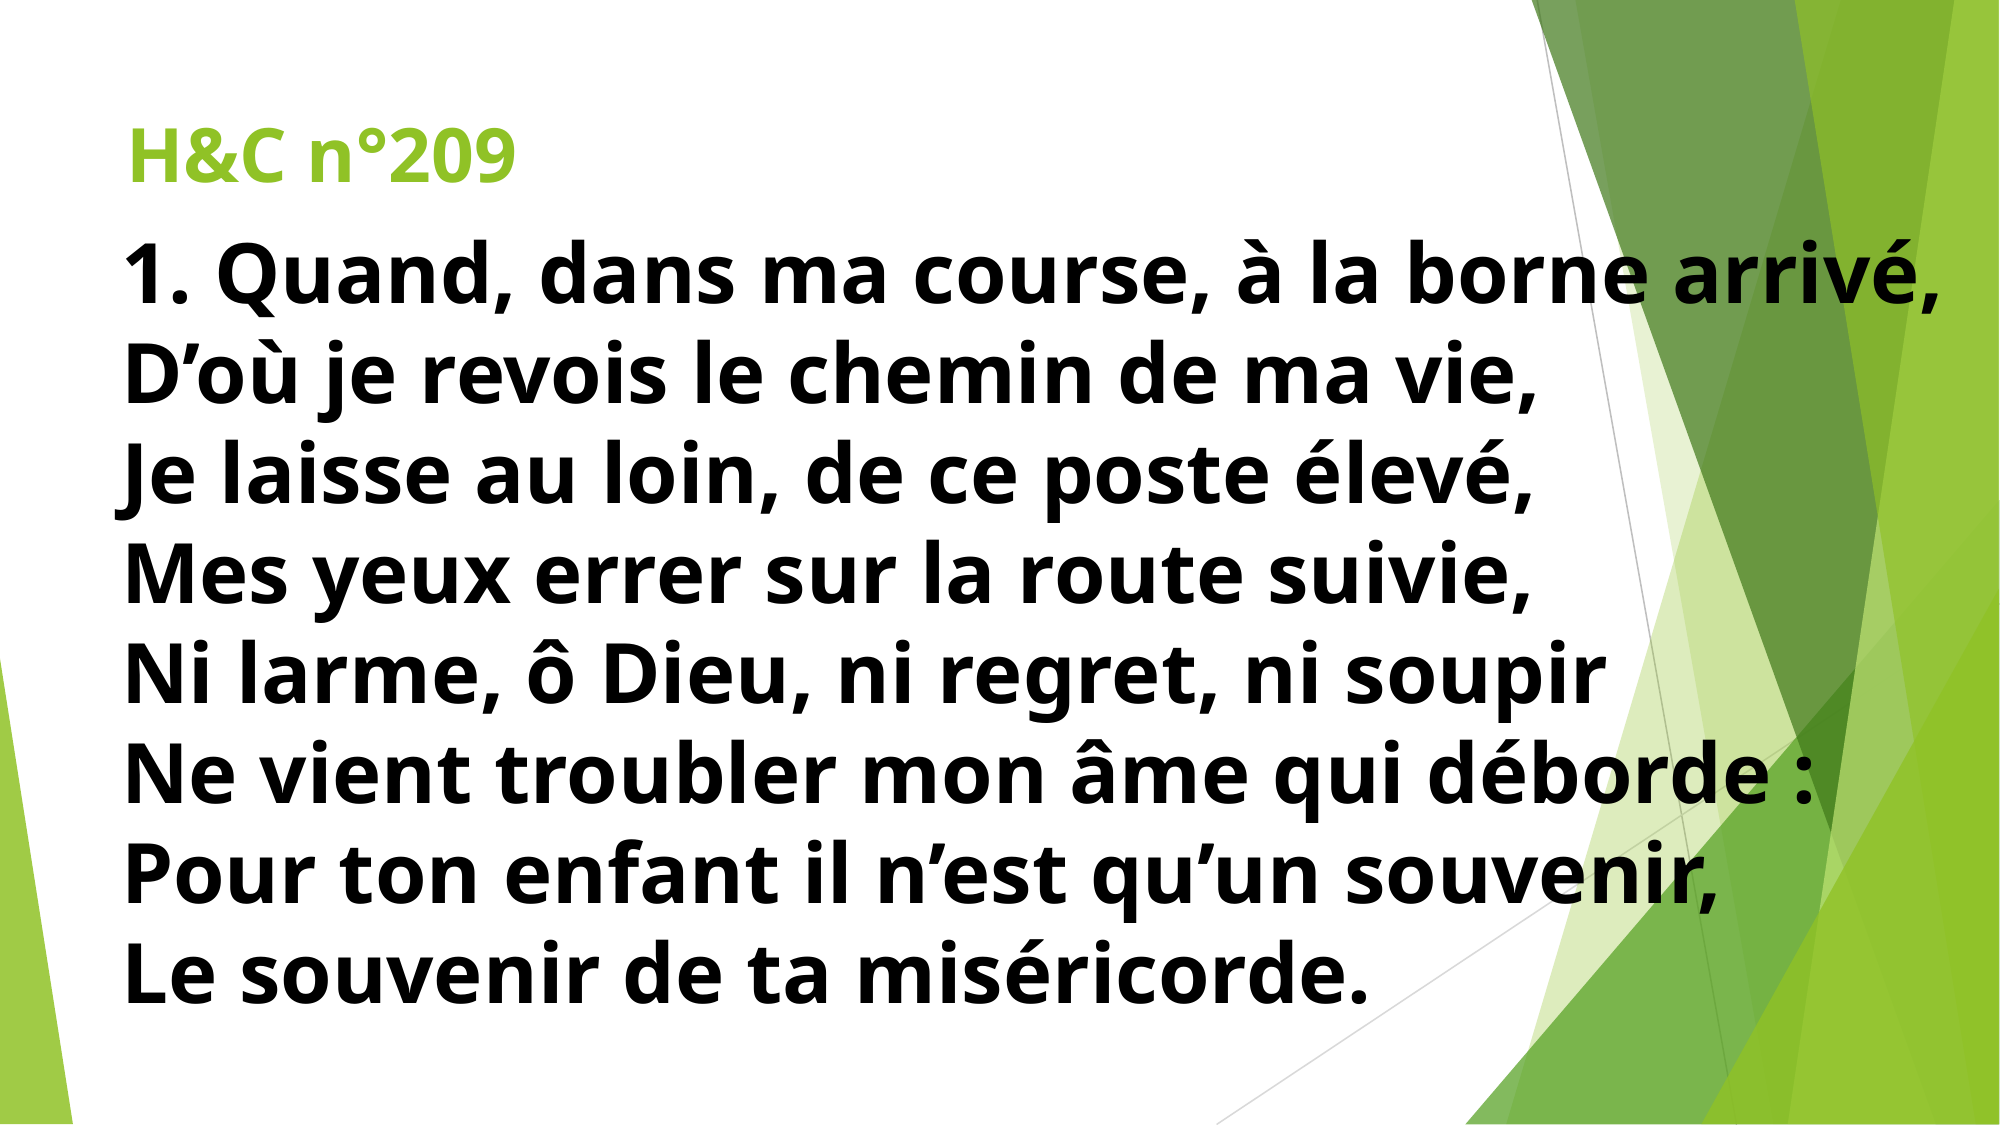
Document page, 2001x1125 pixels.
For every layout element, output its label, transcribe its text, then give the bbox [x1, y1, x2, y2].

text_box 1. Quand, dans ma course, à la borne arrivé, D’où je revois le chemin de ma vie, Je laisse au loin, de ce poste élevé, Mes yeux errer sur la route suivie, Ni larme, ô Dieu, ni regret, ni soupir Ne vient troubler mon âme qui déborde : Pour ton enfant il n’est qu’un souvenir, Le souvenir de ta miséricorde. [106, 212, 1961, 1074]
text_box H&C n°209 [111, 99, 1522, 212]
